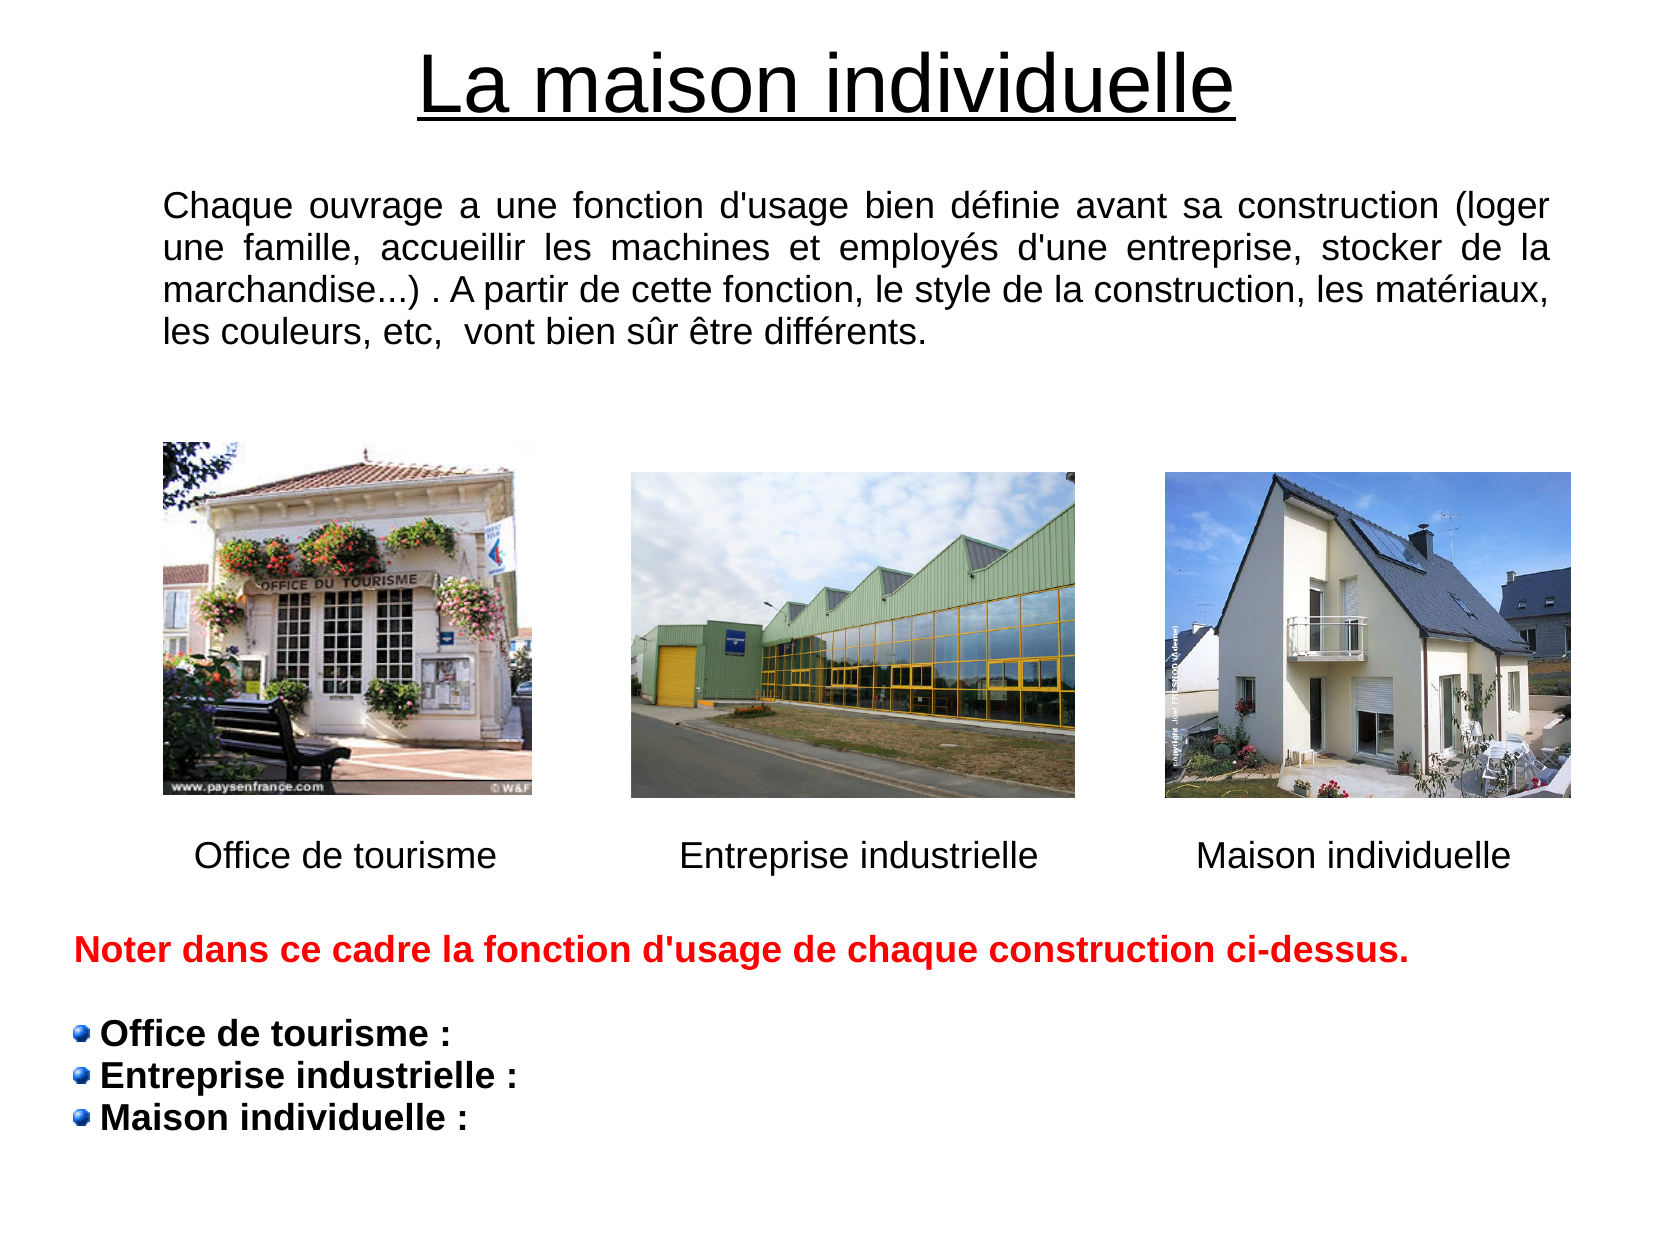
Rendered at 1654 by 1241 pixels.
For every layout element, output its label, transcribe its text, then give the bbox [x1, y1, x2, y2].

picture [163, 442, 532, 795]
text_box Noter dans ce cadre la fonction d'usage de chaque construction ci-dessus. Office de tourisme : Entreprise industrielle : Maison individuelle : [59, 921, 1625, 1153]
text_box Office de tourisme Entreprise industrielle Maison individuelle [147, 826, 1595, 884]
picture [1165, 472, 1571, 798]
text_box La maison individuelle [177, 29, 1477, 138]
text_box Chaque ouvrage a une fonction d'usage bien définie avant sa construction (loger une famille, accueillir les machines et employés d'une entreprise, stocker de la marchandise...) . A partir de cette fonction, le style de la construction, les matériaux, les couleurs, etc, vont bien sûr être différents. [147, 177, 1565, 361]
picture [631, 472, 1075, 798]
